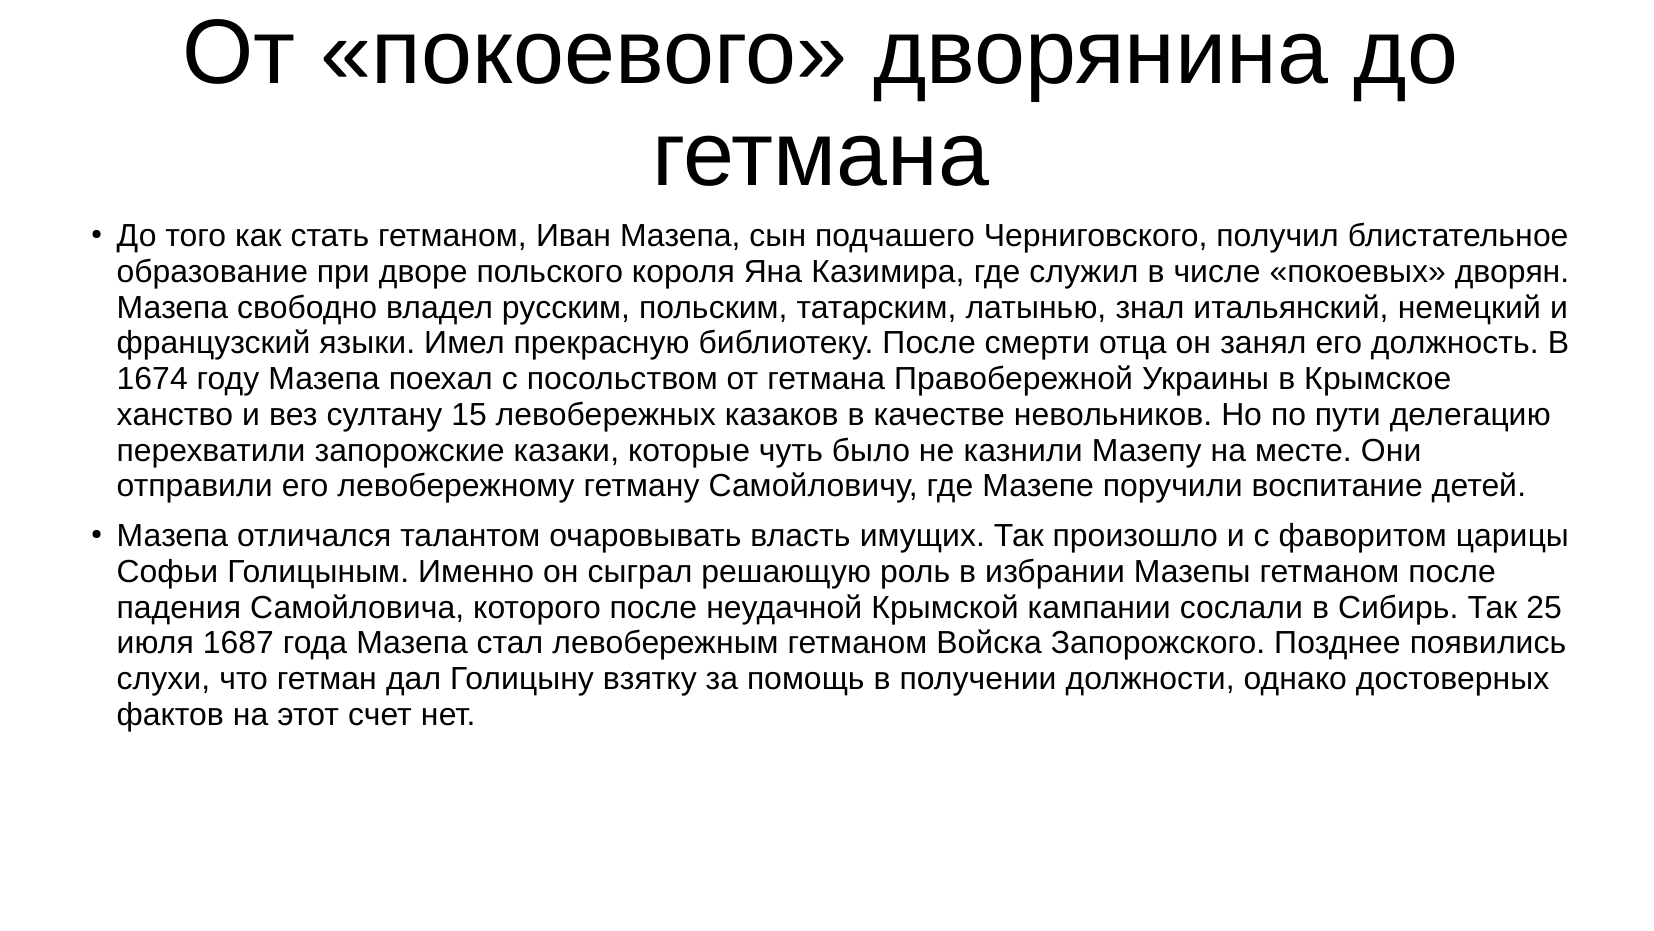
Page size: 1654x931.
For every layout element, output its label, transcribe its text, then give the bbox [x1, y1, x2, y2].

list До того как стать гетманом, Иван Мазепа, сын подчашего Черниговского, получил блистательное образование при дворе польского короля Яна Казимира, где служил в числе «покоевых» дворян. Мазепа свободно владел русским, польским, татарским, латынью, знал итальянский, немецкий и французский языки. Имел прекрасную библиотеку. После смерти отца он занял его должность. В 1674 году Мазепа поехал с посольством от гетмана Правобережной Украины в Крымское ханство и вез султану 15 левобережных казаков в качестве невольников. Но по пути делегацию перехватили запорожские казаки, которые чуть было не казнили Мазепу на месте. Они отправили его левобережному гетману Самойловичу, где Мазепе поручили воспитание детей. Мазепа отличался талантом очаровывать власть имущих. Так произошло и с фаворитом царицы Софьи Голицыным. Именно он сыграл решающую роль в избрании Мазепы гетманом после падения Самойловича, которого после неудачной Крымской кампании сослали в Сибирь. Так 25 июля 1687 года Мазепа стал левобережным гетманом Войска Запорожского. Позднее появились слухи, что гетман дал Голицыну взятку за помощь в получении должности, однако достоверных фактов на этот счет нет. [82, 217, 1571, 758]
title От «покоевого» дворянина до гетмана [94, 0, 1548, 206]
